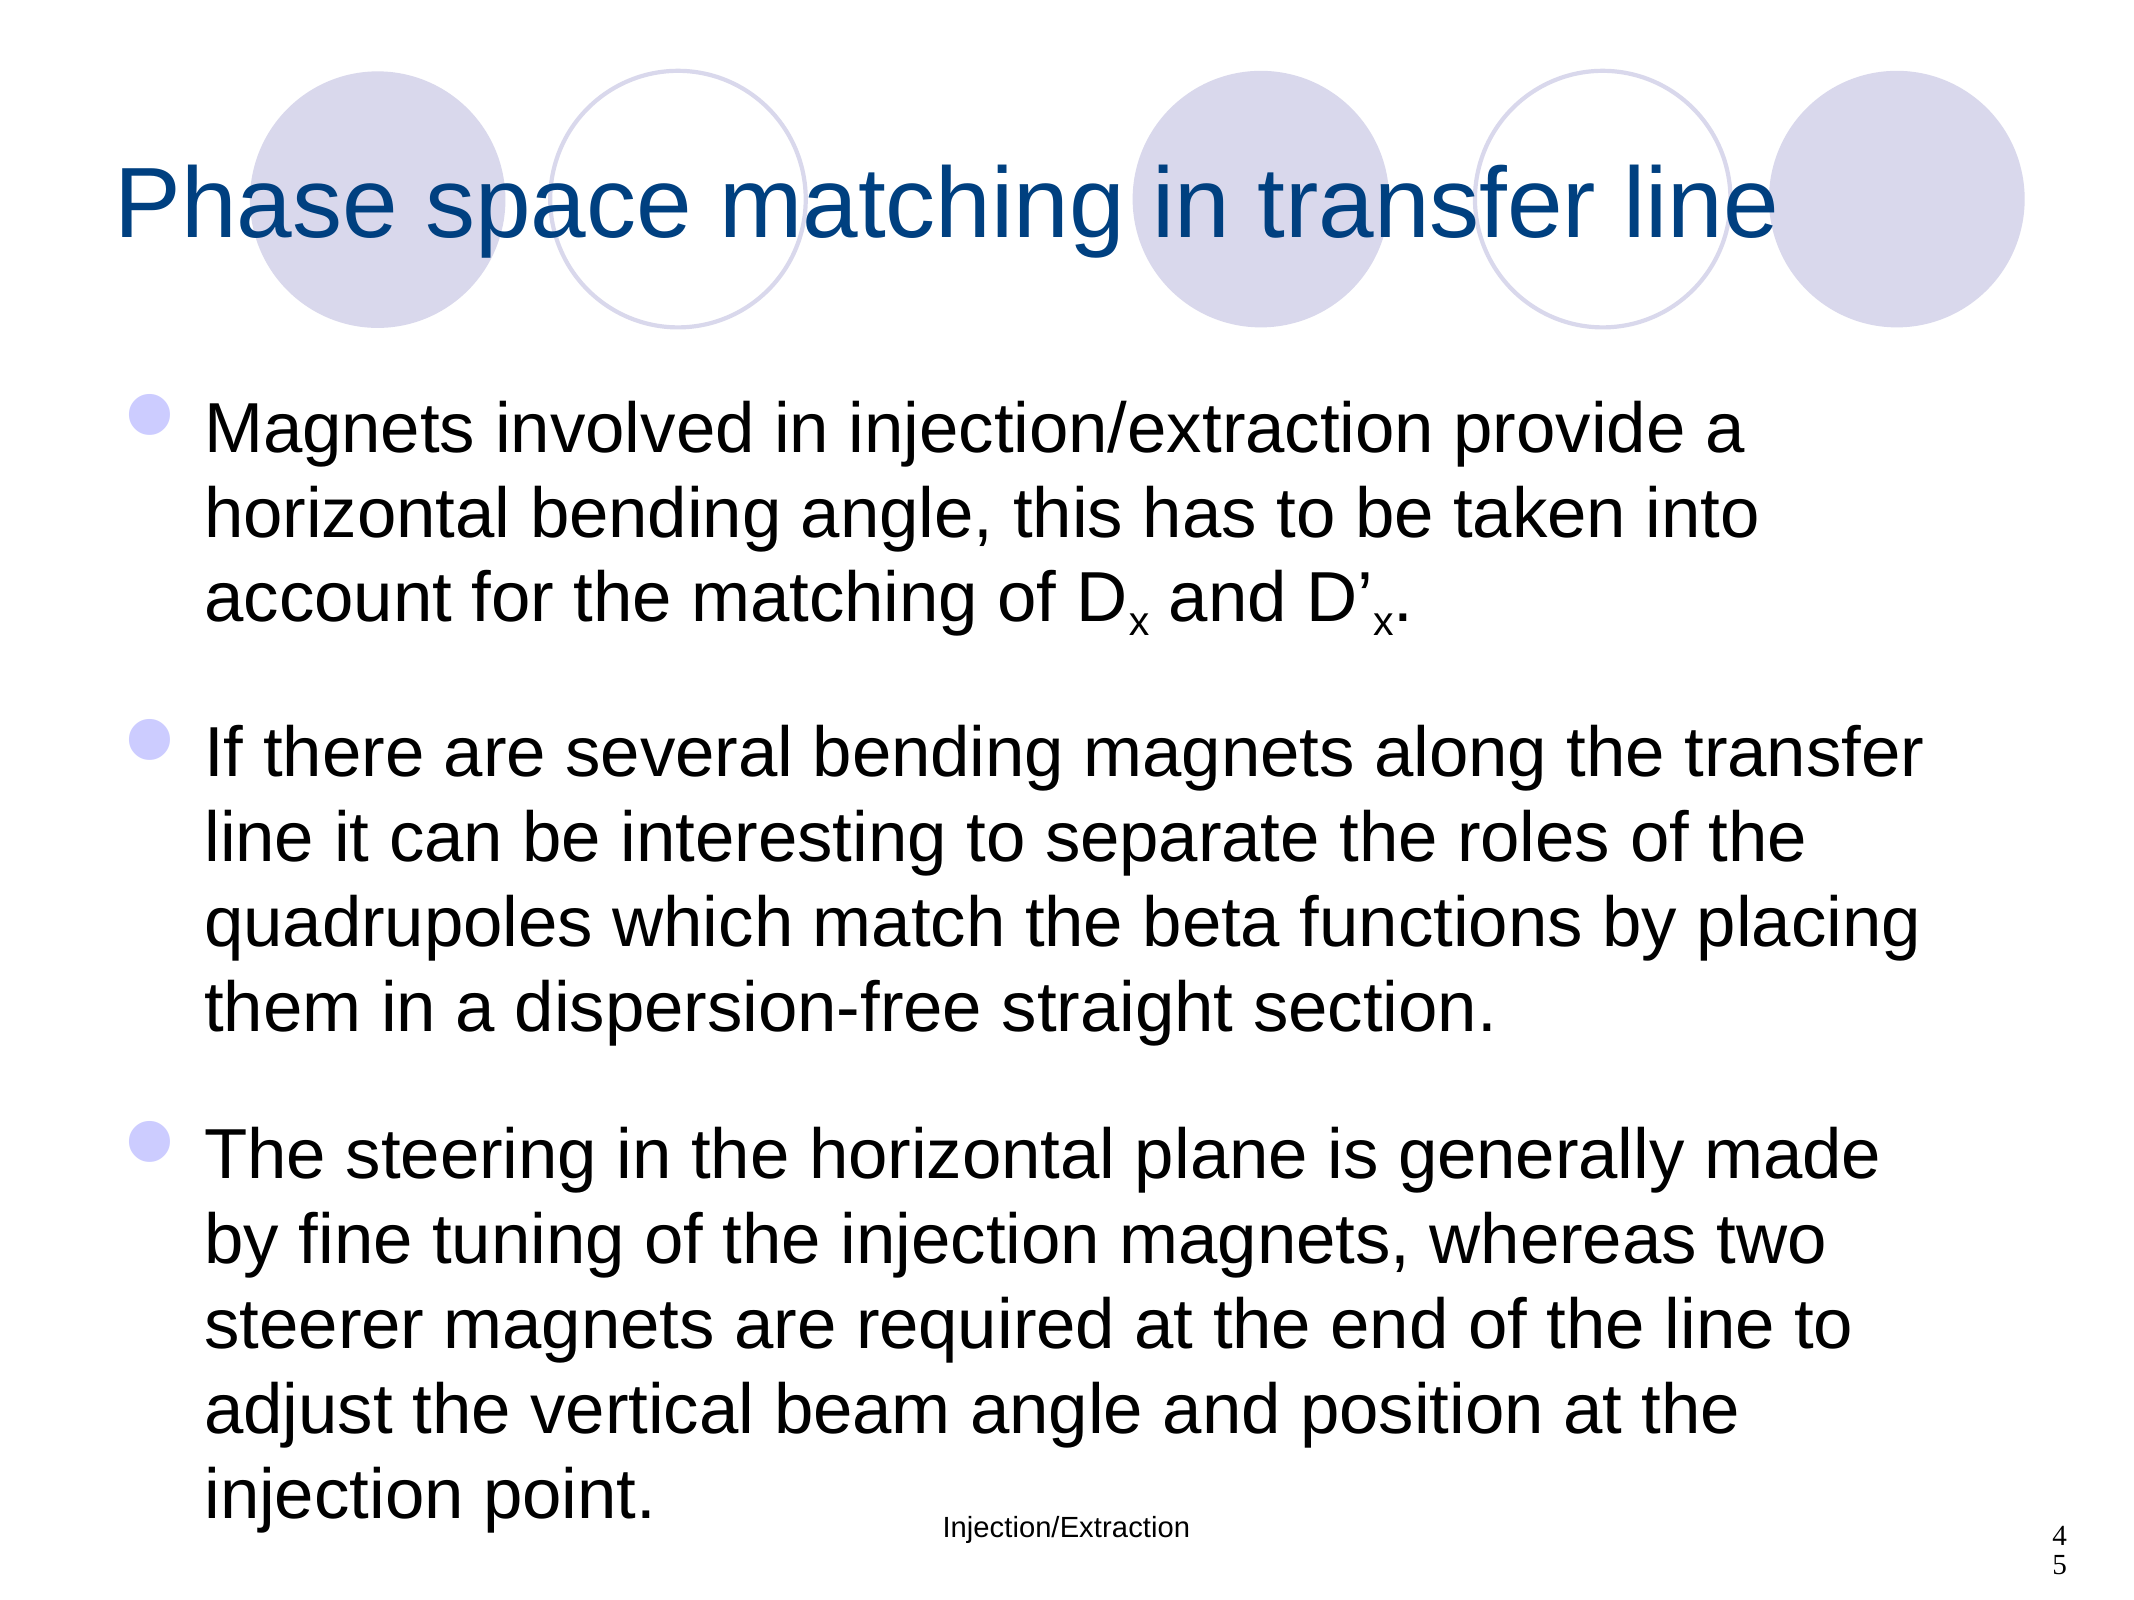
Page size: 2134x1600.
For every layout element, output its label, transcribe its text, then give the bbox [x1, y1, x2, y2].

list Magnets involved in injection/extraction provide a horizontal bending angle, this has to be taken into account for the matching of Dx and D’x. If there are several bending magnets along the transfer line it can be interesting to separate the roles of the quadrupoles which match the beta functions by placing them in a dispersion-free straight section. The steering in the horizontal plane is generally made by fine tuning of the injection magnets, whereas two steerer magnets are required at the end of the line to adjust the vertical beam angle and position at the injection point. [106, 372, 2028, 1600]
title Phase space matching in transfer line [106, 21, 2028, 372]
